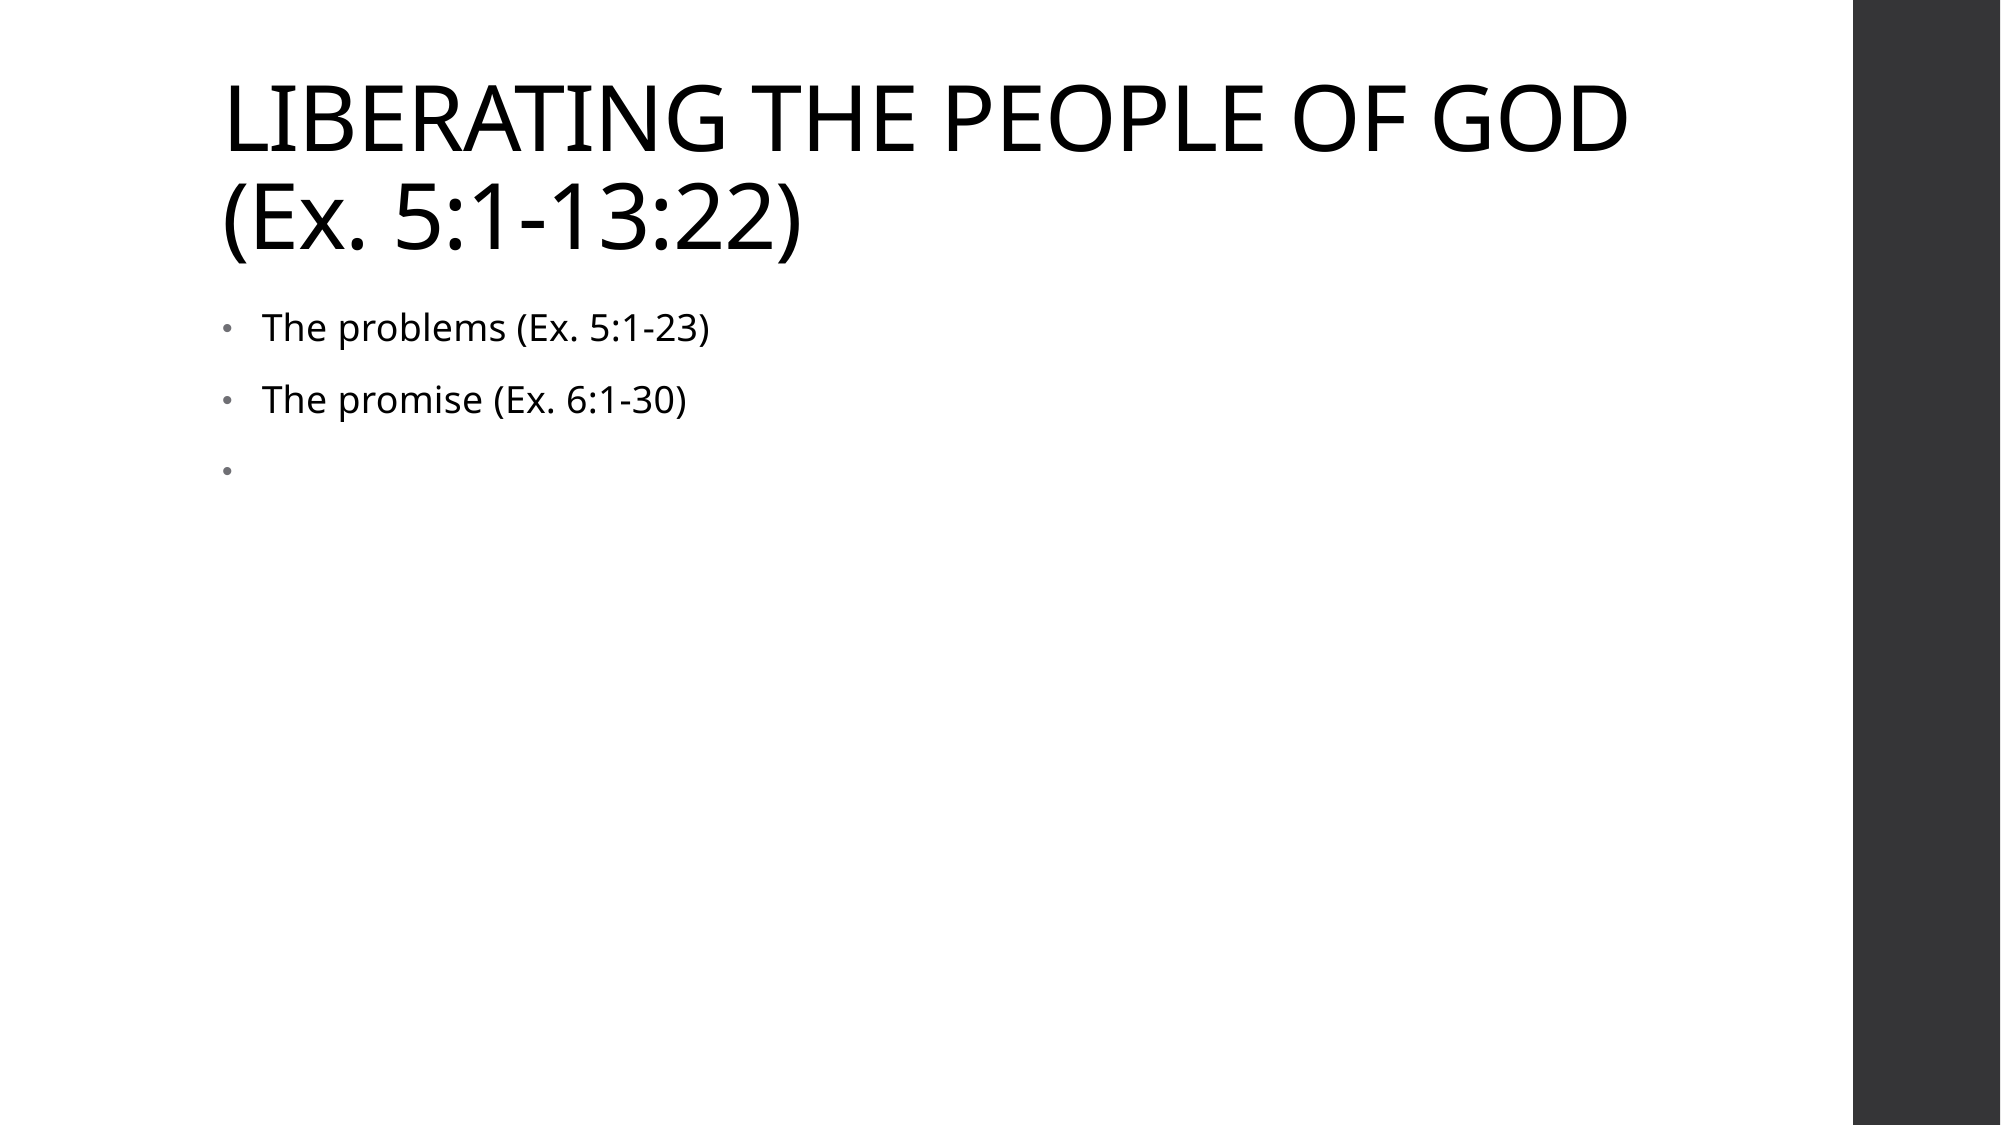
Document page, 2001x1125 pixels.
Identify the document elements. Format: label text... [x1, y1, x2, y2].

title LIBERATING THE PEOPLE OF GOD (Ex. 5:1-13:22) [206, 60, 1797, 278]
list The problems (Ex. 5:1-23) The promise (Ex. 6:1-30) [206, 299, 1617, 1014]
